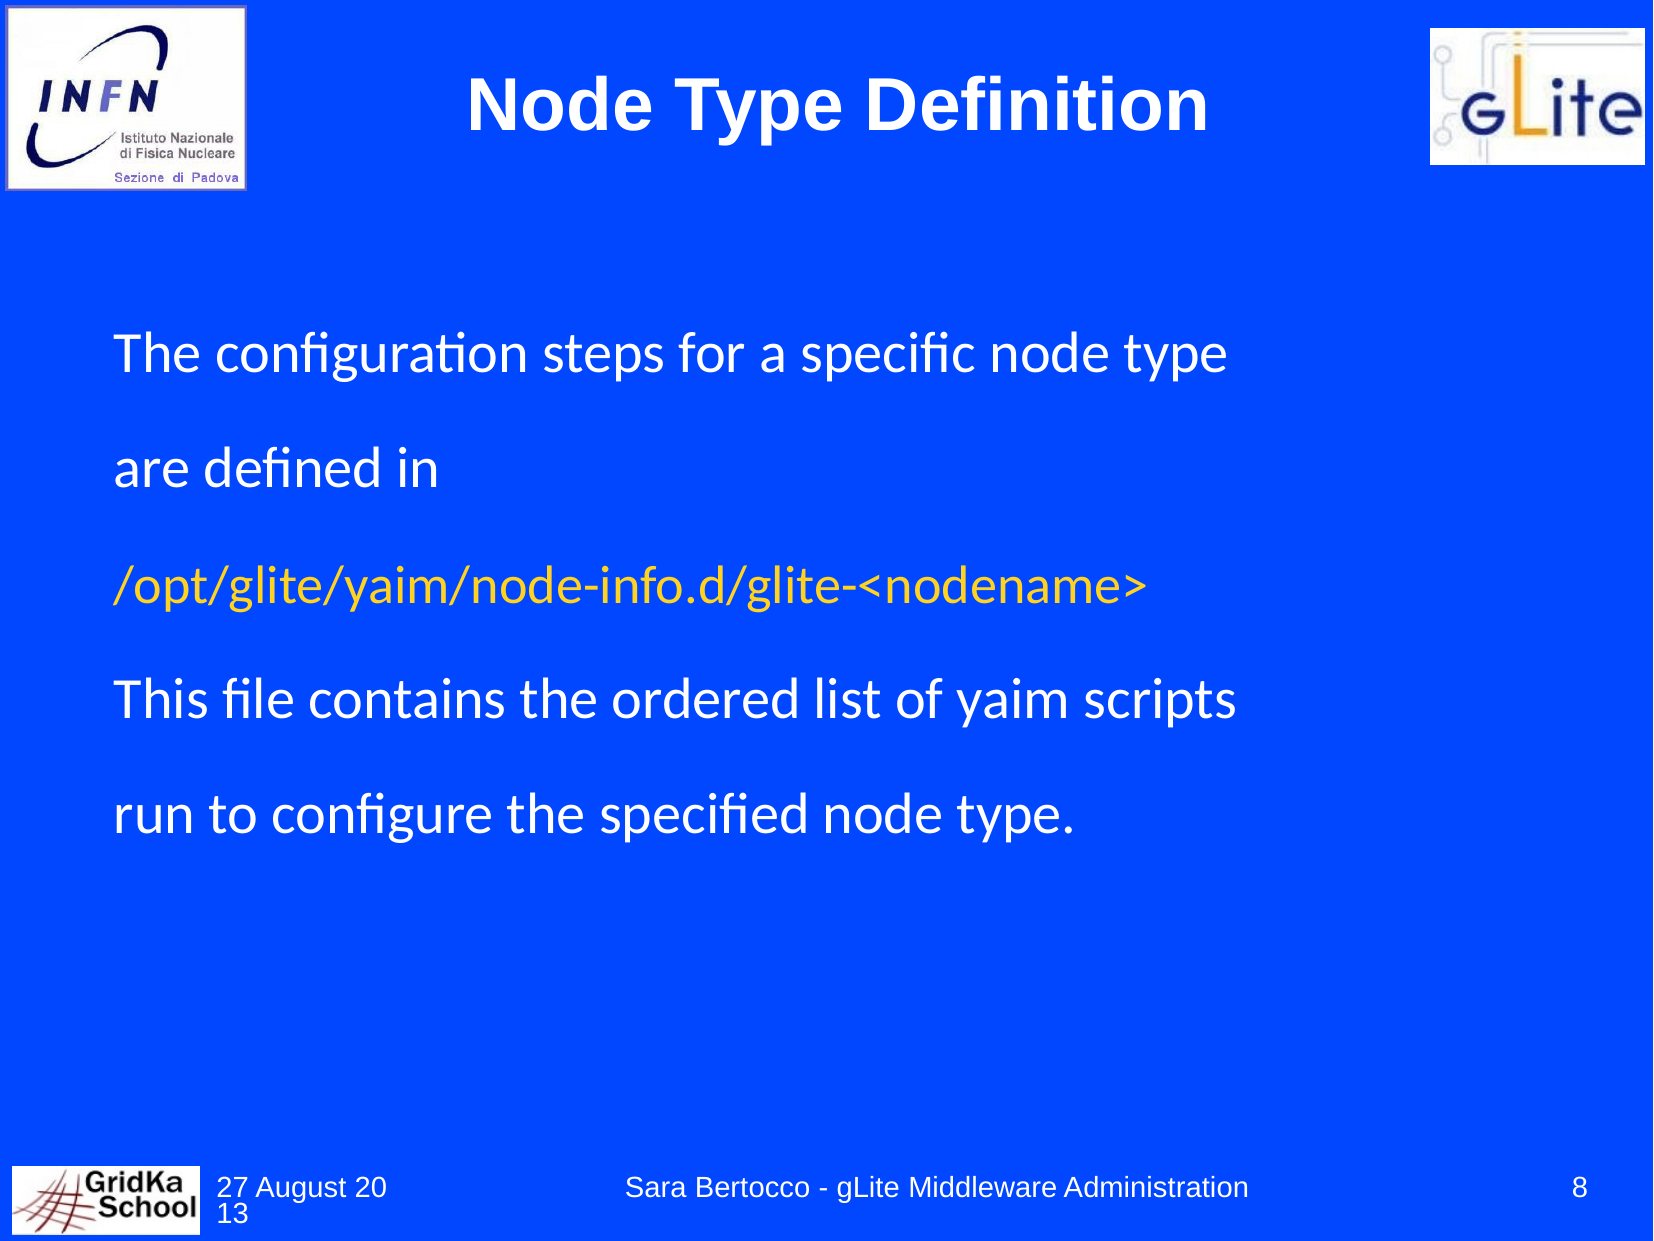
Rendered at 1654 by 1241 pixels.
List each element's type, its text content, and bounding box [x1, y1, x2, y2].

title Node Type Definition [5, 14, 1645, 195]
picture [12, 1166, 200, 1235]
picture [1430, 28, 1645, 165]
text_box The configuration steps for a specific node type are defined in /opt/glite/yaim/node-info.d/glite-<nodename> This file contains the ordered list of yaim scripts run to configure the specified node type. [96, 307, 1653, 856]
picture [5, 5, 247, 191]
